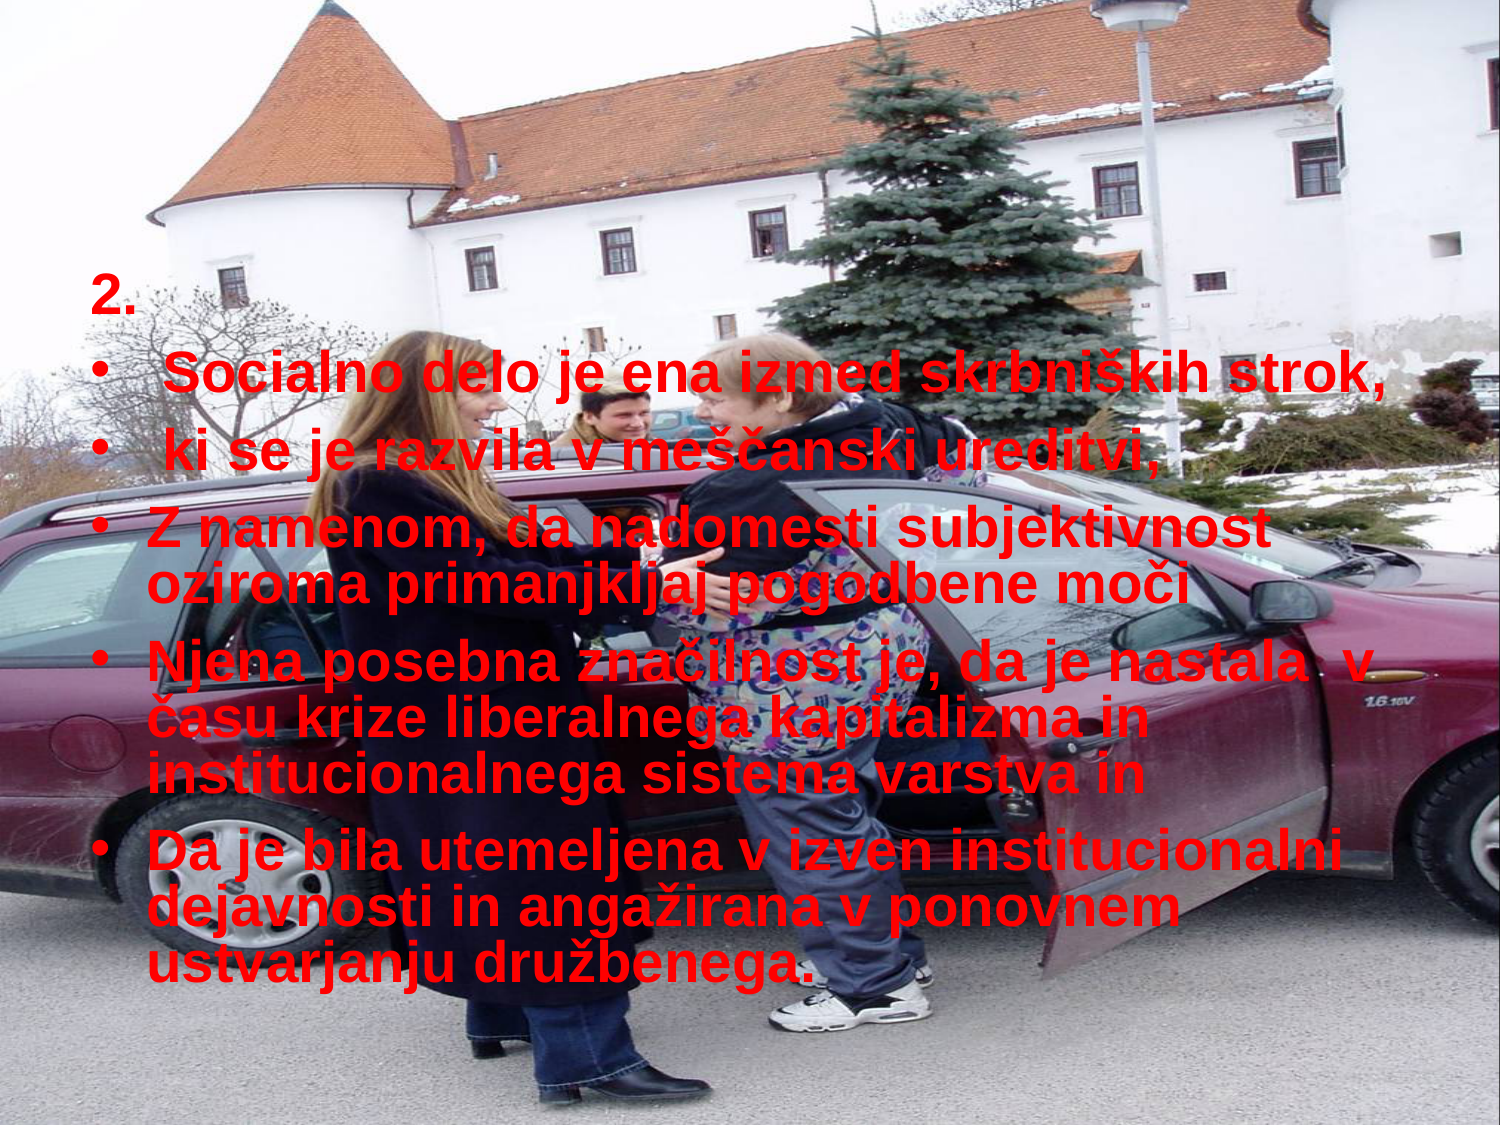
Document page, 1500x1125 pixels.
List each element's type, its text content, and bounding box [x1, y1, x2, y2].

picture [0, 0, 1500, 1125]
title [75, 45, 1426, 233]
list 2. Socialno delo je ena izmed skrbniških strok, ki se je razvila v meščanski ureditvi, Z namenom, da nadomesti subjektivnost oziroma primanjkljaj pogodbene moči Njena posebna značilnost je, da je nastala v času krize liberalnega kapitalizma in institucionalnega sistema varstva in Da je bila utemeljena v izven institucionalni dejavnosti in angažirana v ponovnem ustvarjanju družbenega. [75, 262, 1426, 1006]
